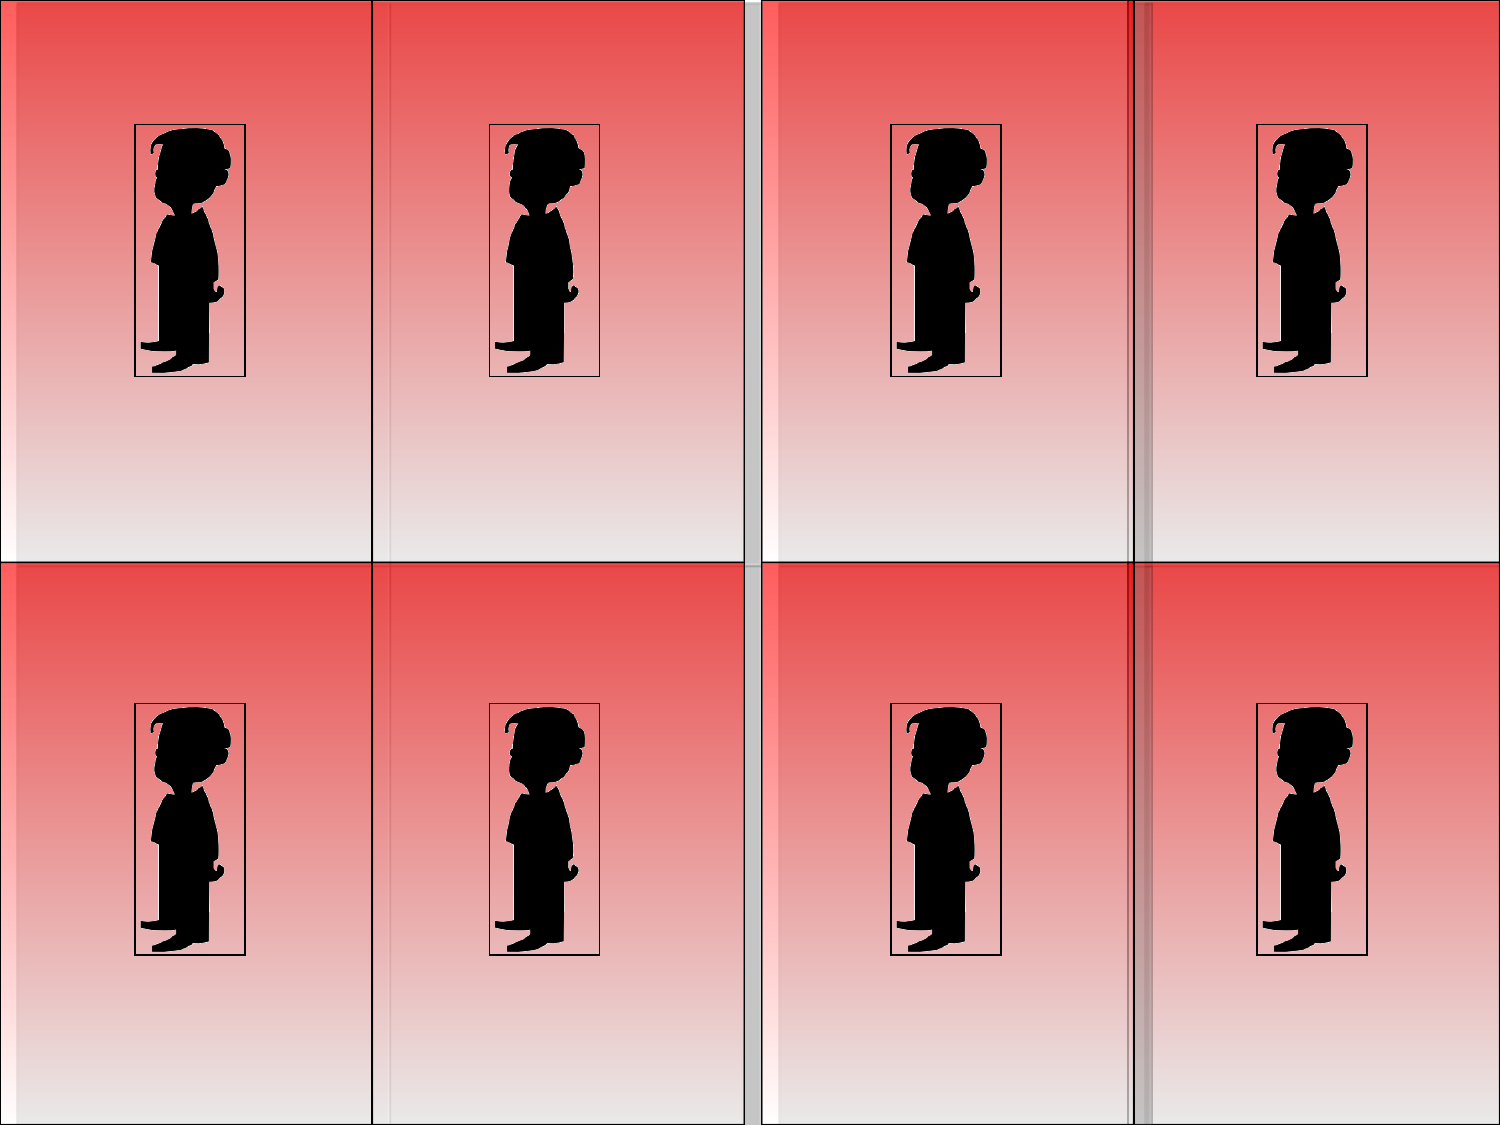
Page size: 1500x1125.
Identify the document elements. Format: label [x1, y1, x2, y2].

picture [490, 704, 599, 955]
picture [490, 125, 599, 376]
picture [135, 704, 245, 955]
text_box [761, 0, 1500, 1125]
picture [891, 125, 1001, 376]
picture [1257, 704, 1367, 955]
picture [135, 125, 245, 376]
text_box [0, 0, 745, 1125]
picture [1257, 125, 1367, 376]
picture [891, 704, 1001, 955]
